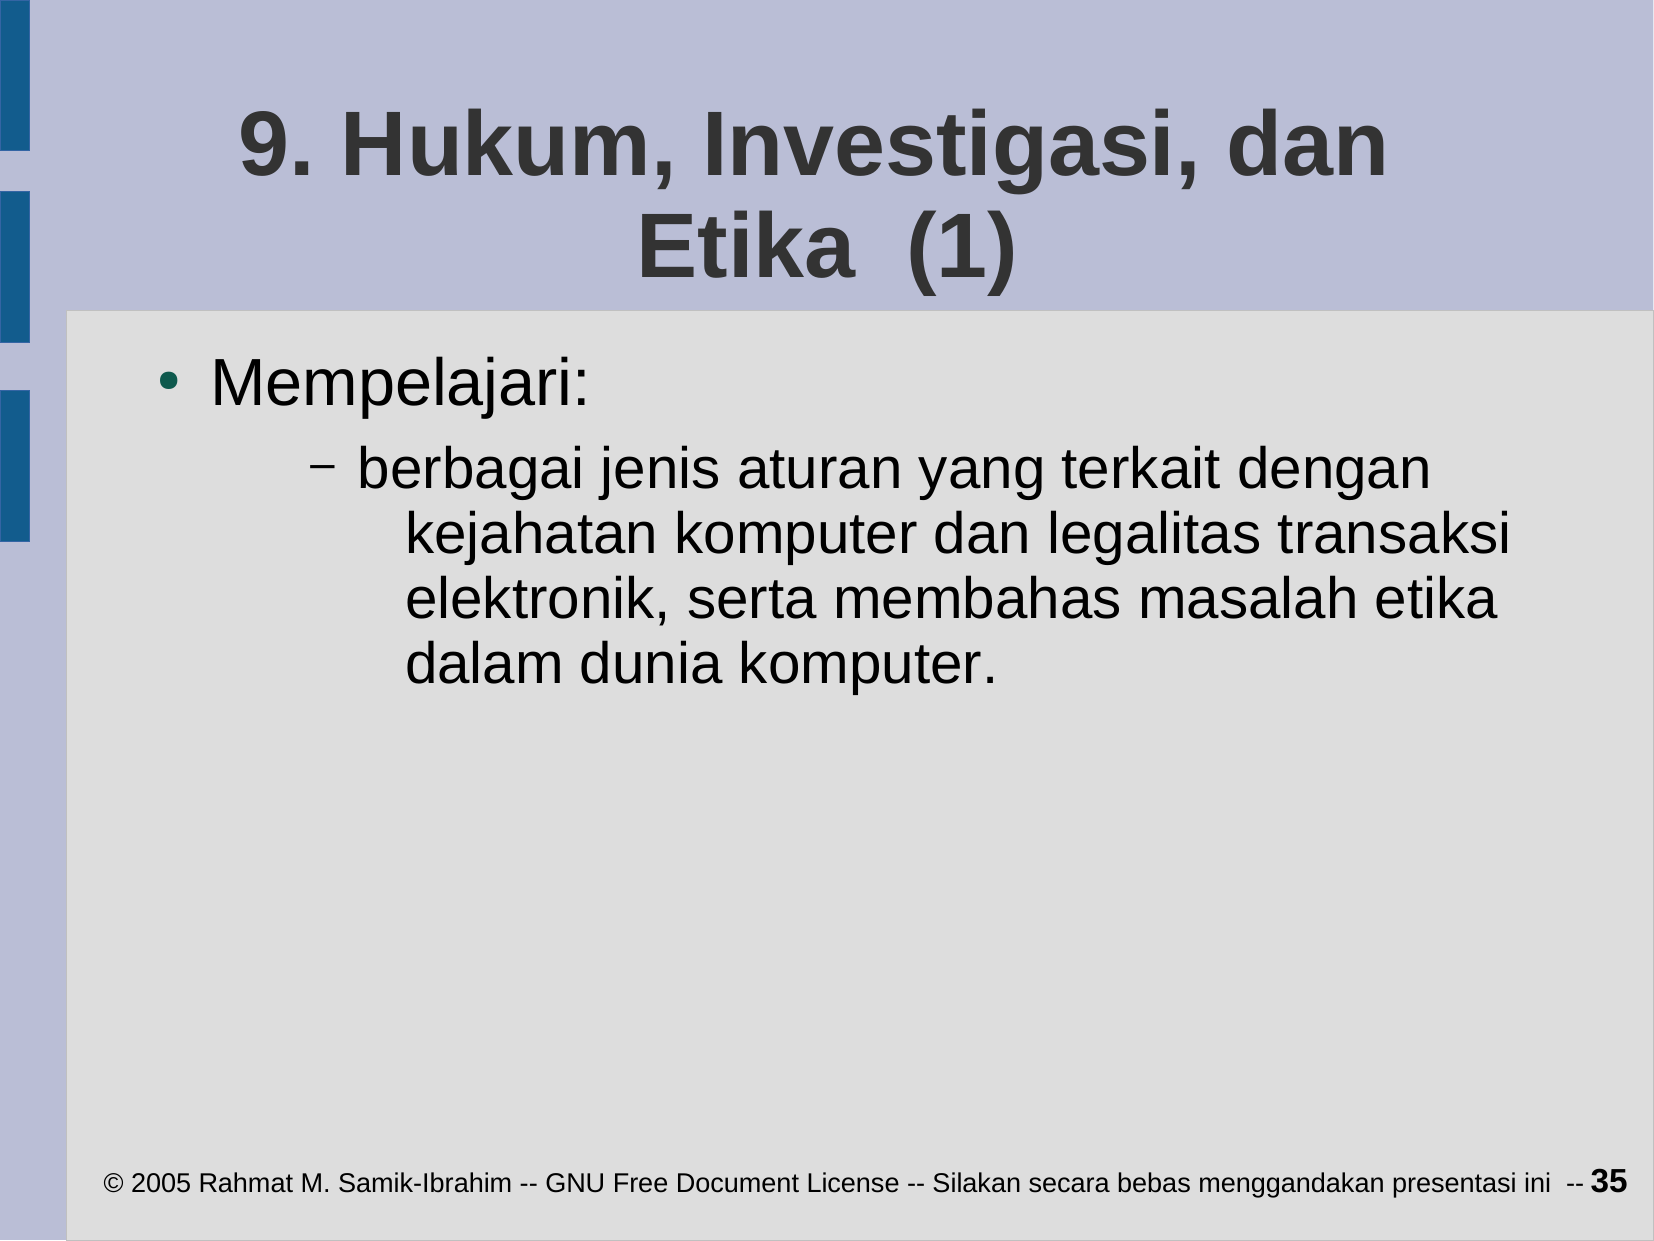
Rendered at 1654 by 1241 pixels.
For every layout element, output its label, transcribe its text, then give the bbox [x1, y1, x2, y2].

title 9. Hukum, Investigasi, dan Etika (1) [121, 91, 1534, 299]
list Mempelajari: berbagai jenis aturan yang terkait dengan kejahatan komputer dan legalitas transaksi elektronik, serta membahas masalah etika dalam dunia komputer. [121, 344, 1534, 1127]
